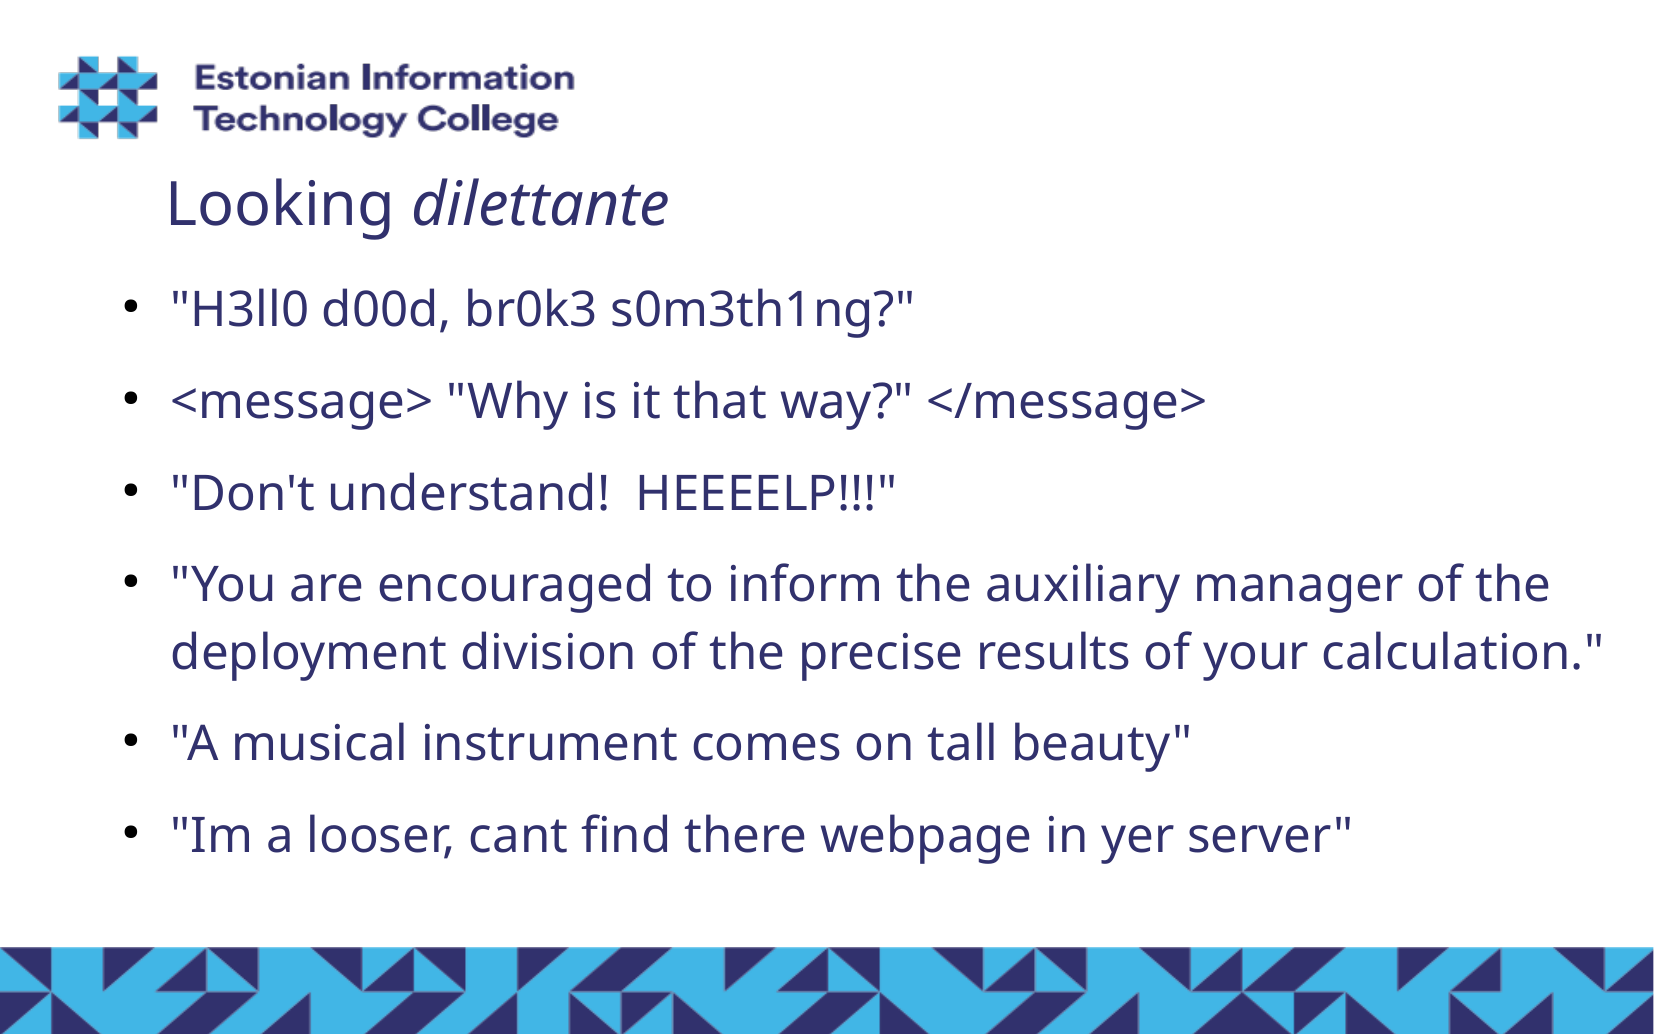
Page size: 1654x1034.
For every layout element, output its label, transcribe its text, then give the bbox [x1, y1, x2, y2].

list "H3ll0 d00d, br0k3 s0m3th1ng?" <message> "Why is it that way?" </message> "Don't understand! HEEEELP!!!" "You are encouraged to inform the auxiliary manager of the deployment division of the precise results of your calculation." "A musical instrument comes on tall beauty" "Im a looser, cant find there webpage in yer server" [106, 273, 1607, 934]
title Looking dilettante [165, 147, 1217, 256]
